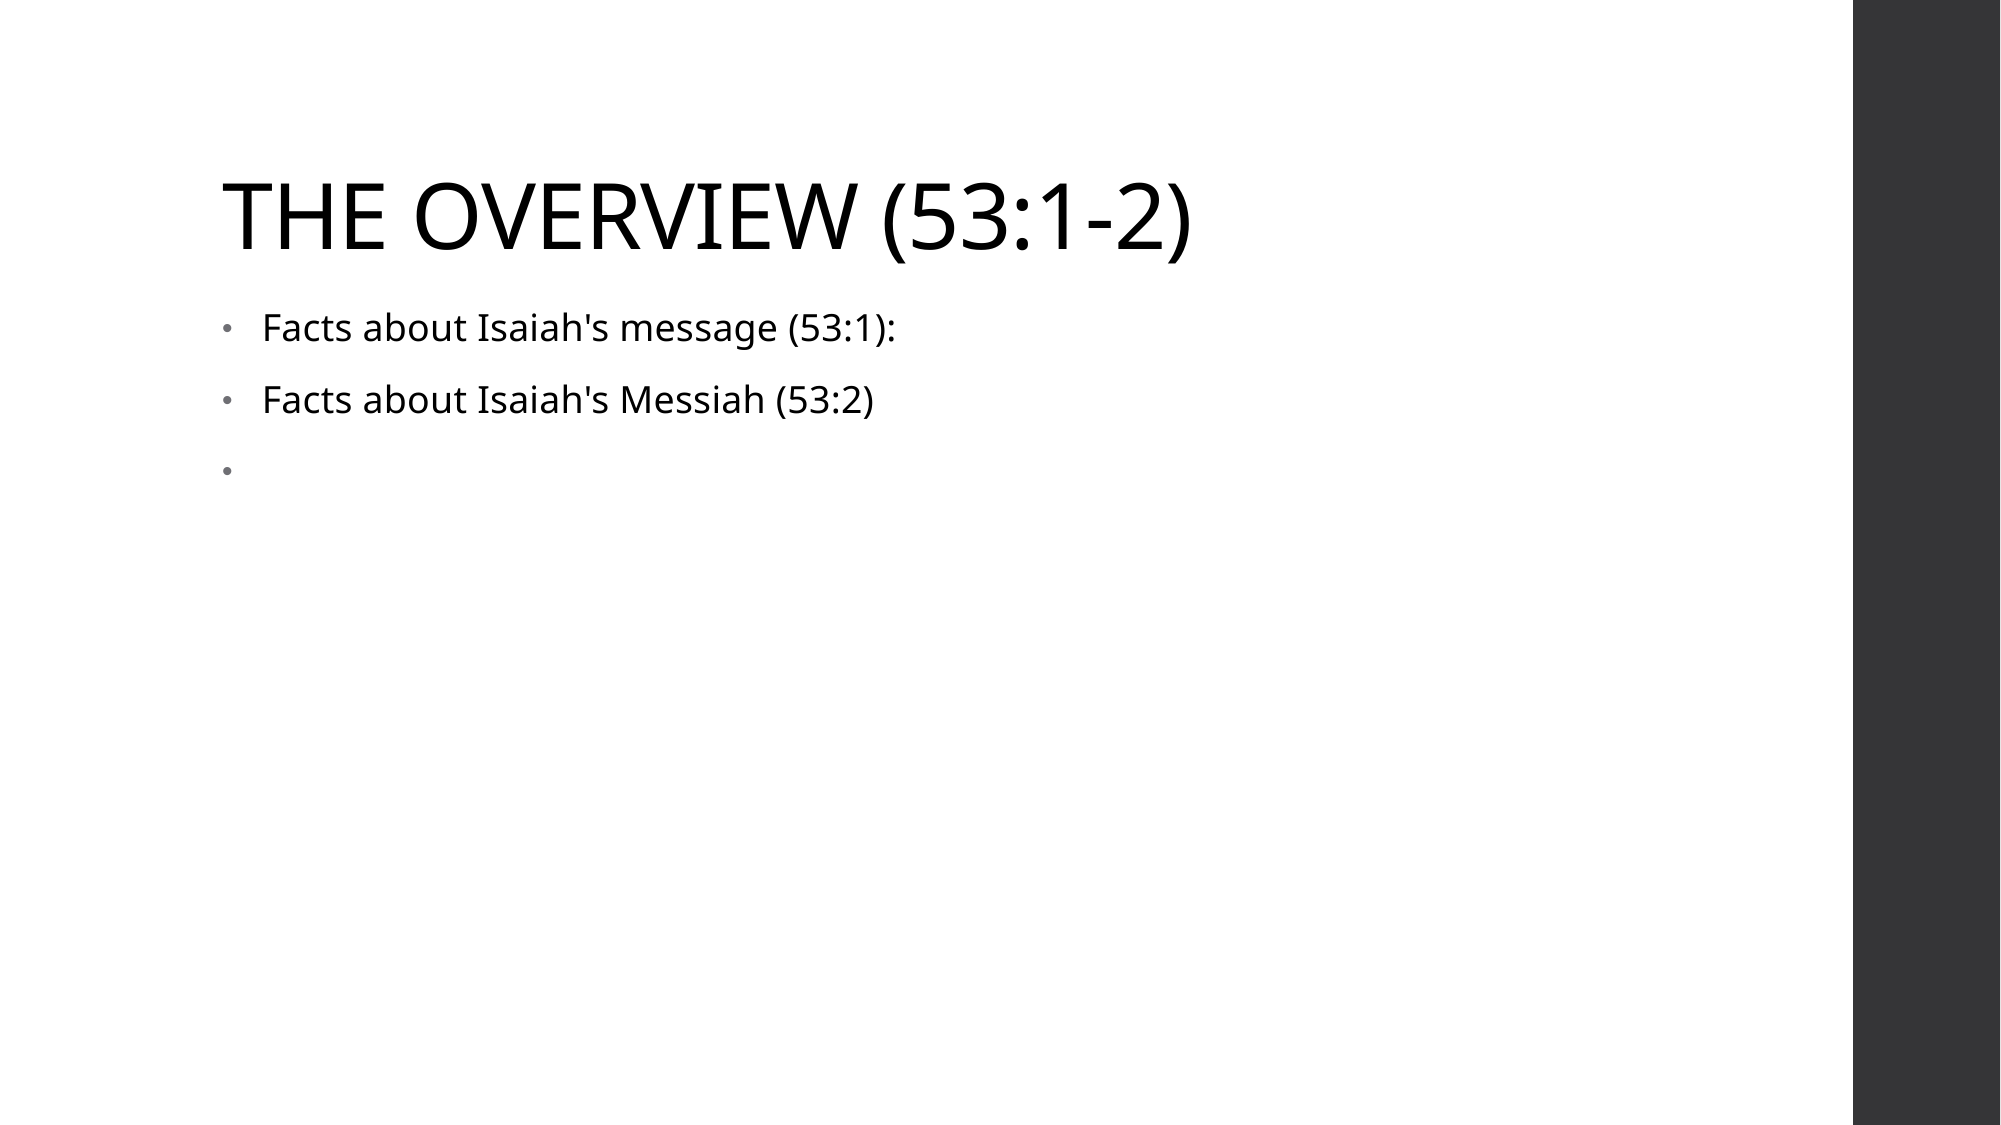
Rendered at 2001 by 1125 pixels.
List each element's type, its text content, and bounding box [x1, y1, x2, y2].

title THE OVERVIEW (53:1-2) [206, 60, 1797, 278]
list Facts about Isaiah's message (53:1): Facts about Isaiah's Messiah (53:2) [206, 299, 1617, 1014]
